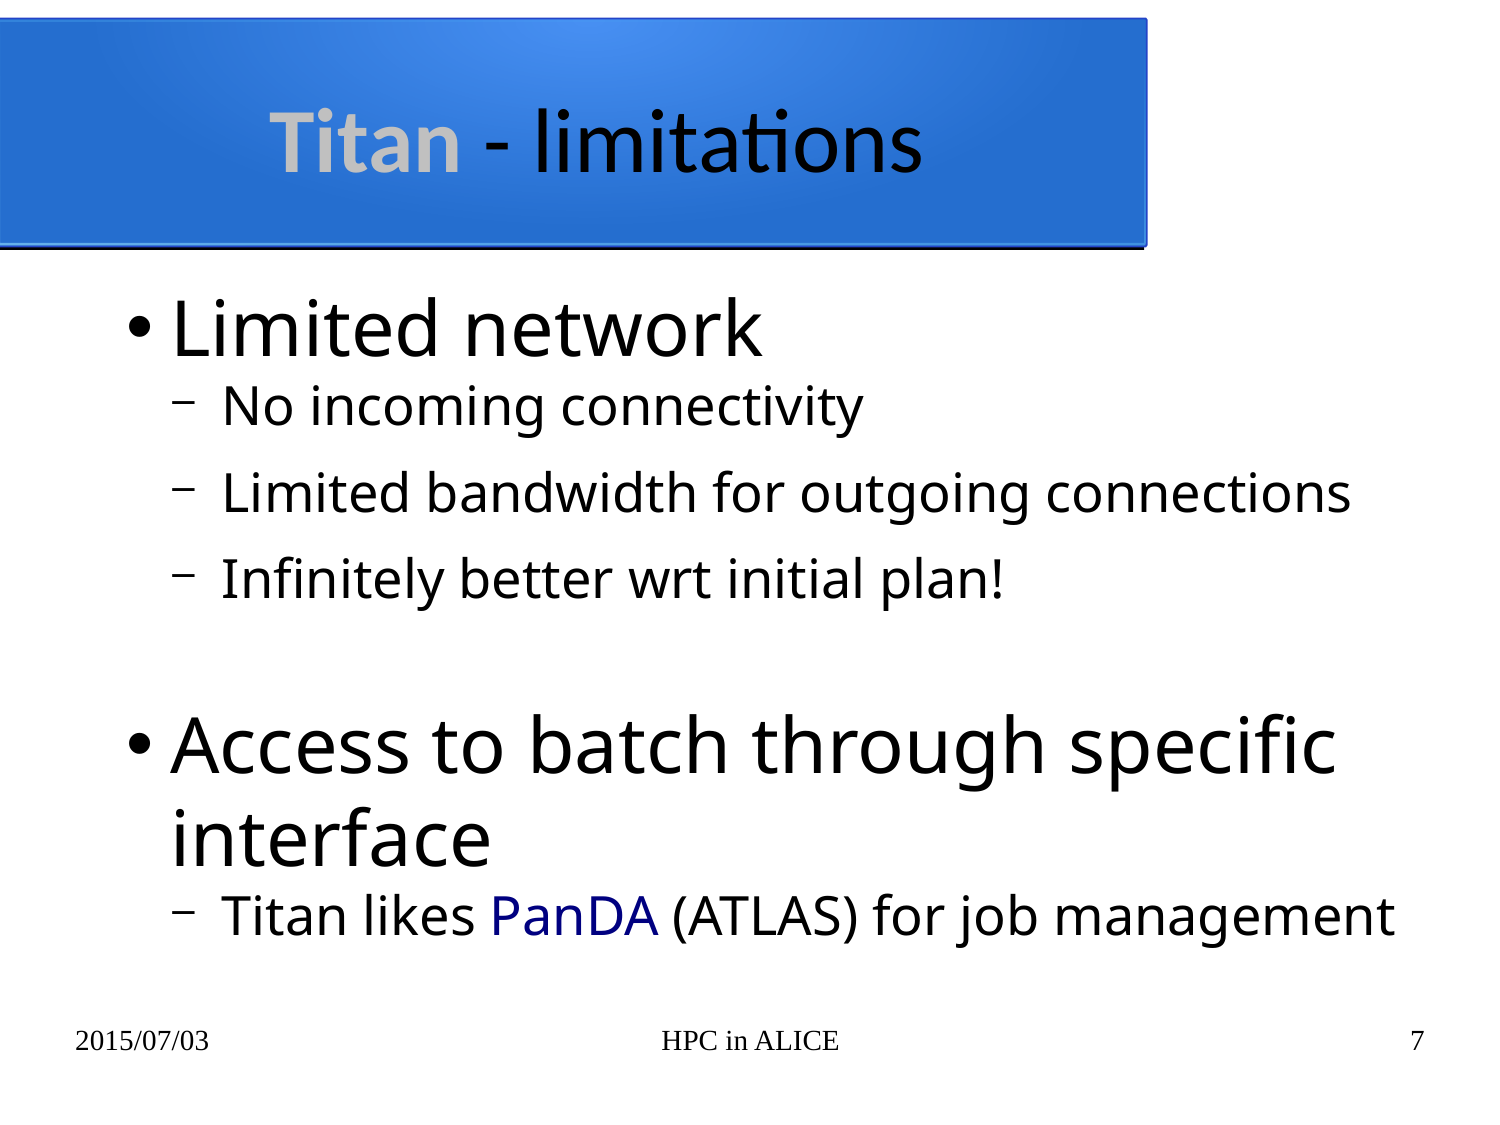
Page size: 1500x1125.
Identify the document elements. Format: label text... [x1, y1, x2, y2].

list Limited network No incoming connectivity Limited bandwidth for outgoing connections Infinitely better wrt initial plan! Access to batch through specific interface Titan likes PanDA (ATLAS) for job management [75, 271, 1426, 1006]
title Titan - limitations [75, 42, 1120, 229]
